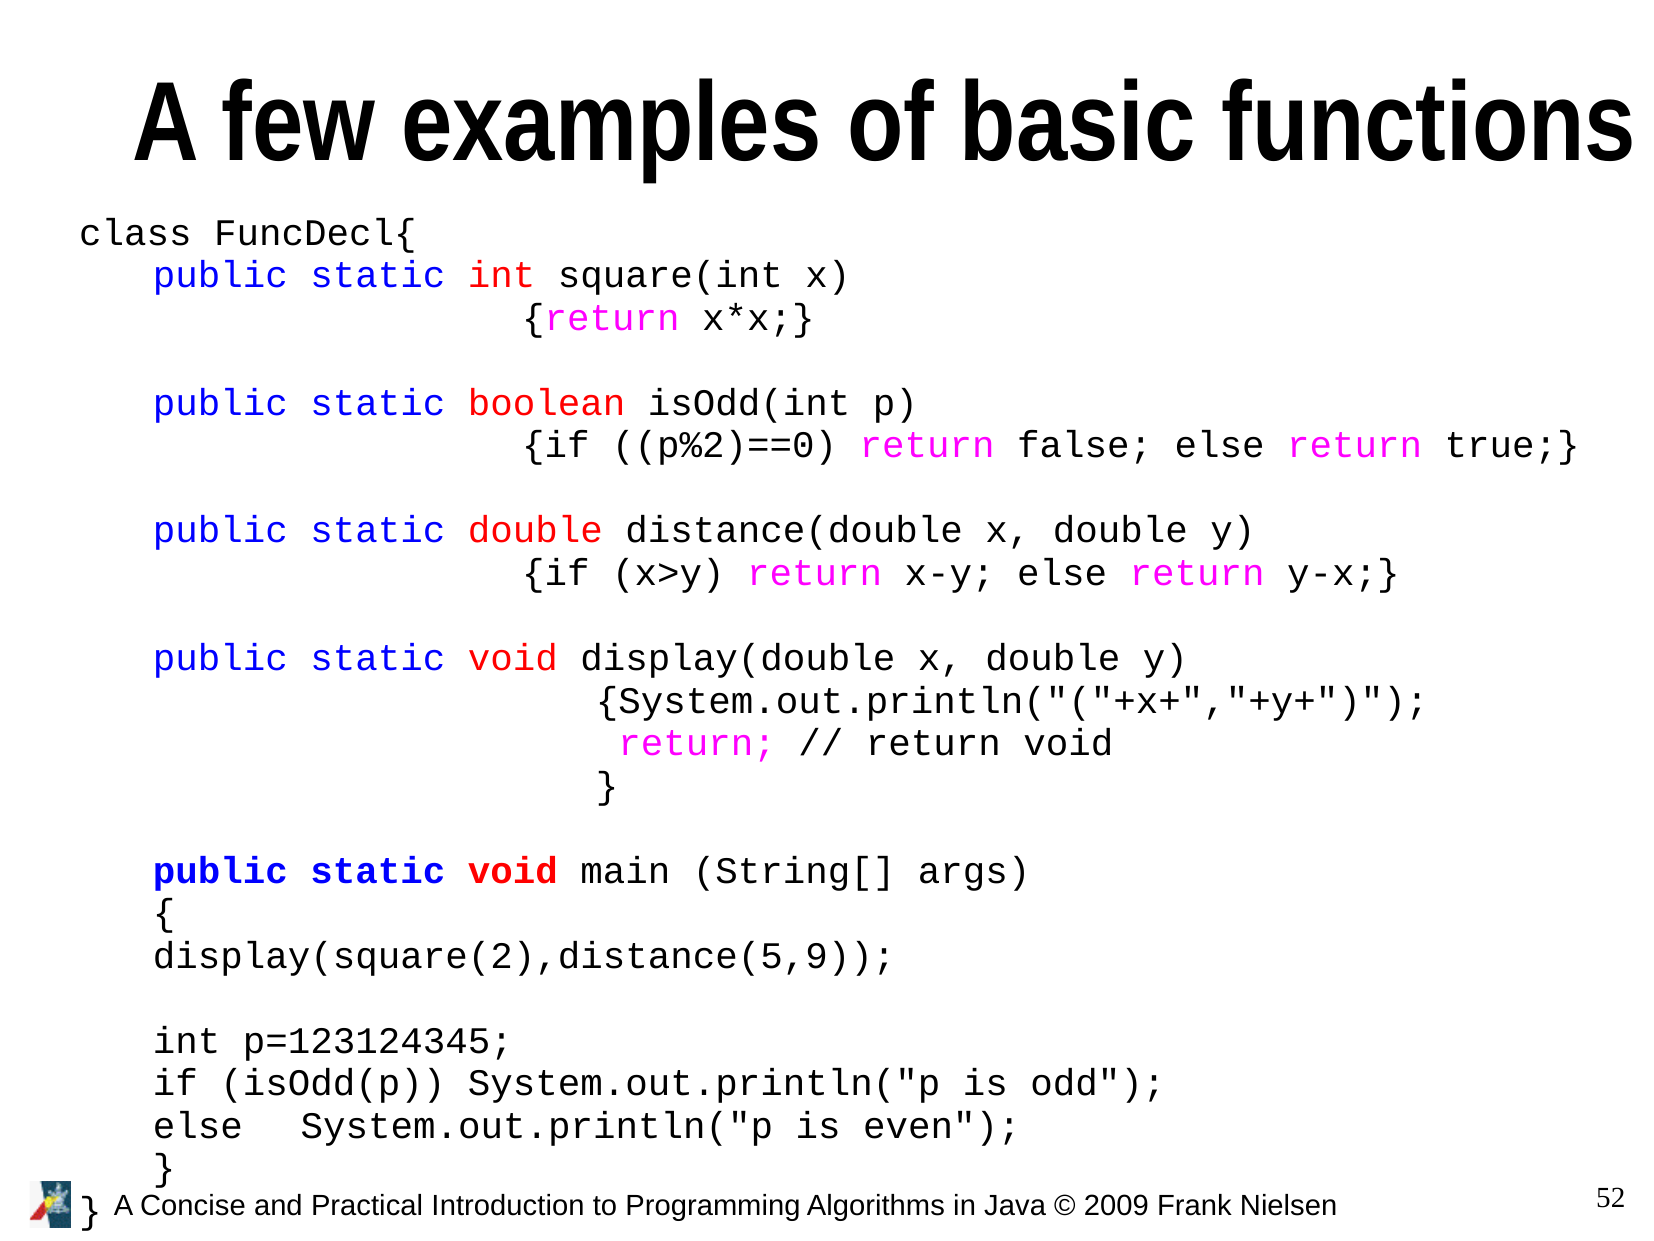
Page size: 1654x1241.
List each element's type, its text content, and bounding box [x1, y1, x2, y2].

picture [29, 1181, 71, 1228]
text_box class FuncDecl{ public static int square(int x) {return x*x;} public static boolean isOdd(int p) {if ((p%2)==0) return false; else return true;} public static double distance(double x, double y) {if (x>y) return x-y; else return y-x;} public static void display(double x, double y) {System.out.println("("+x+","+y+")"); return; // return void } public static void main (String[] args) { display(square(2),distance(5,9)); int p=123124345; if (isOdd(p)) System.out.println("p is odd"); else System.out.println("p is even"); } } [64, 206, 1595, 1180]
text_box A few examples of basic functions [118, 48, 1652, 192]
